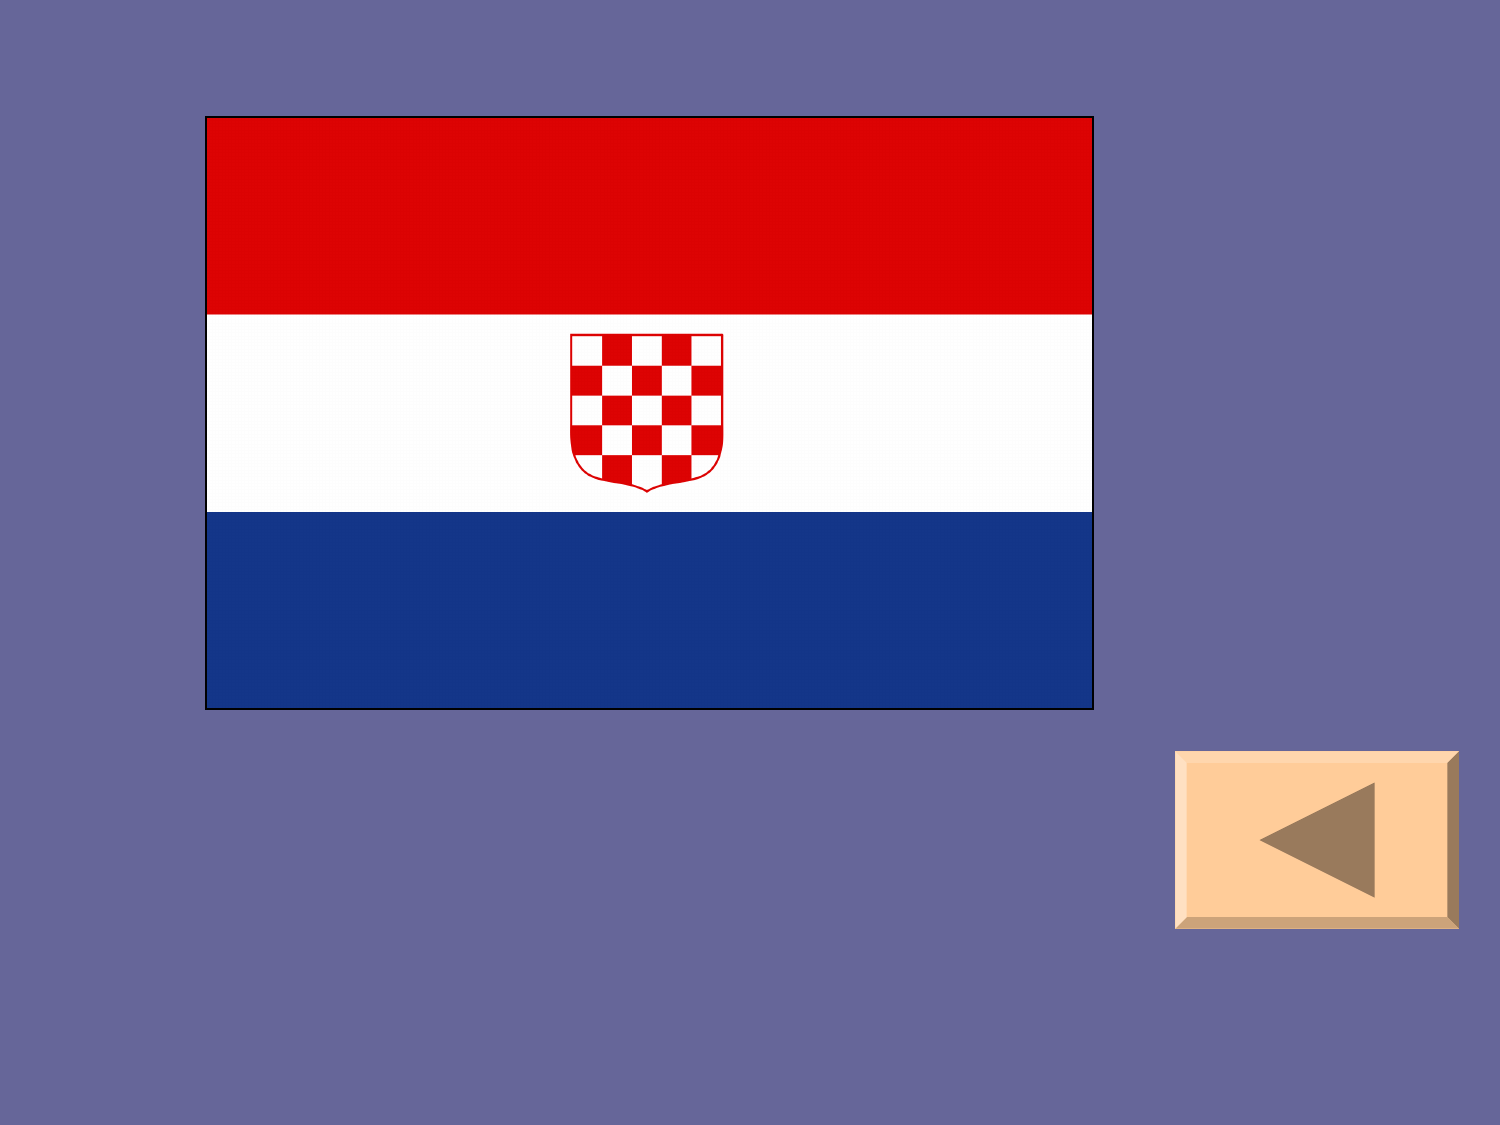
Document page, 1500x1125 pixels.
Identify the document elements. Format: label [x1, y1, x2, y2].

picture [206, 117, 1093, 709]
text_box [1176, 751, 1459, 929]
